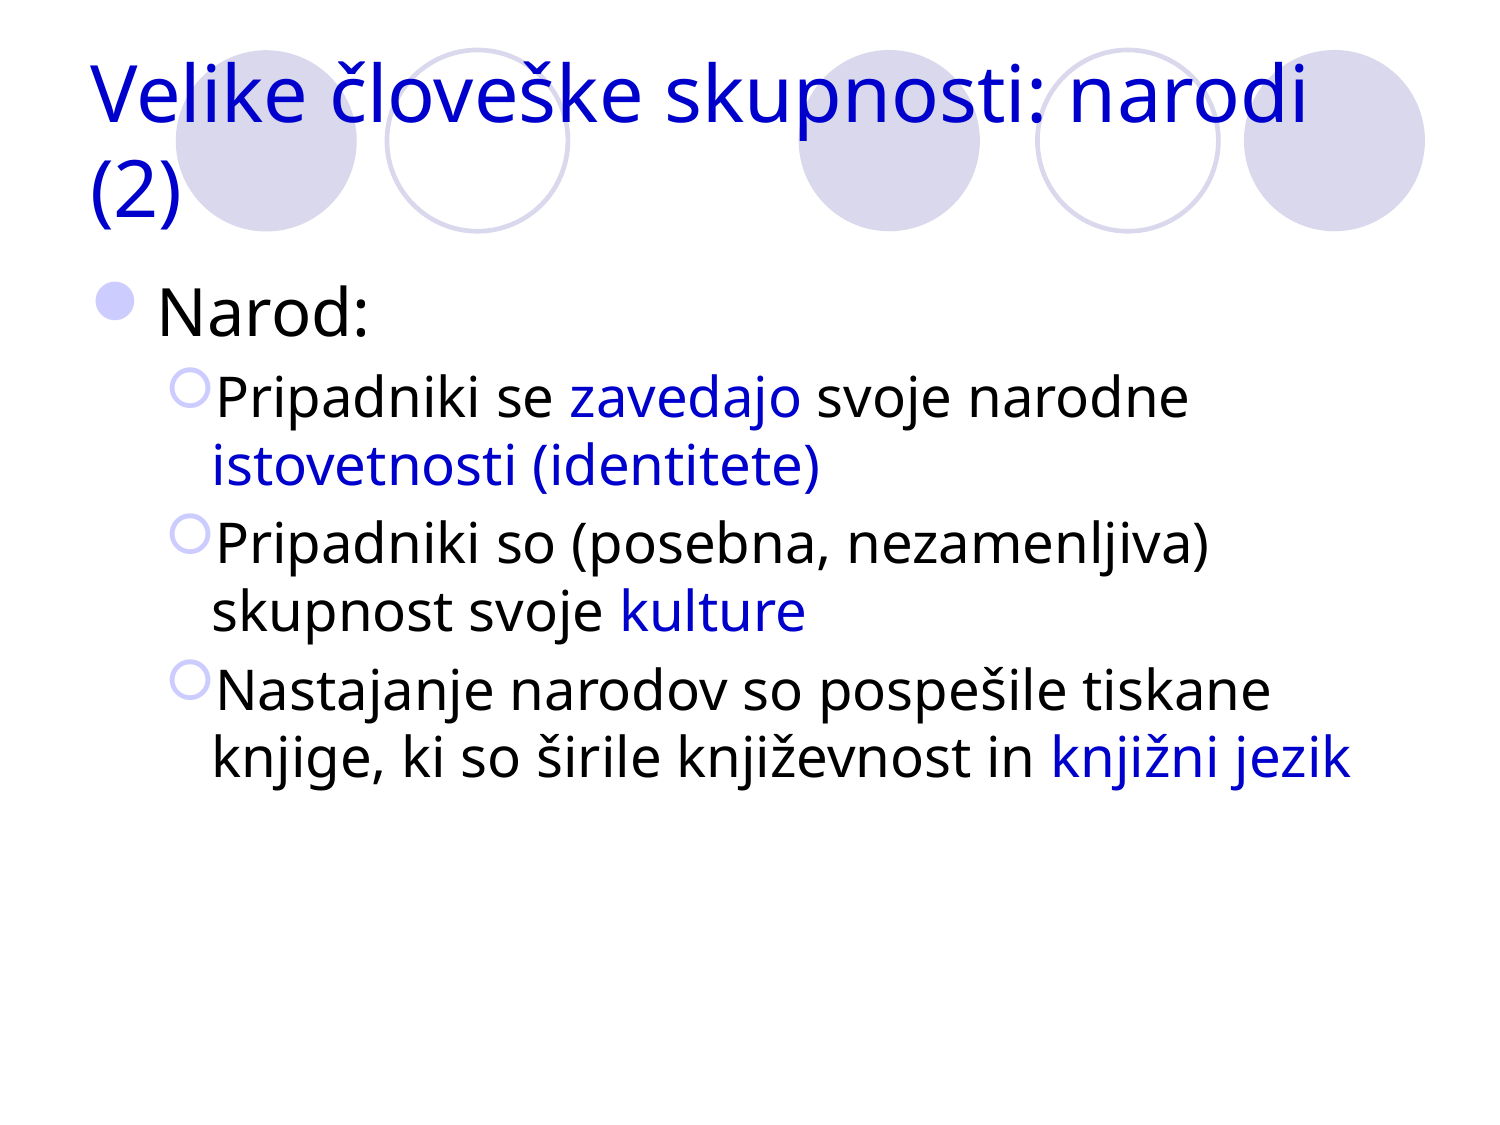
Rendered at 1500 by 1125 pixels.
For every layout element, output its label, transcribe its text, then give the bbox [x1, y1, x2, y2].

title Velike človeške skupnosti: narodi (2) [75, 45, 1425, 233]
list Narod: Pripadniki se zavedajo svoje narodne istovetnosti (identitete) Pripadniki so (posebna, nezamenljiva) skupnost svoje kulture Nastajanje narodov so pospešile tiskane knjige, ki so širile književnost in knjižni jezik [75, 262, 1425, 1006]
